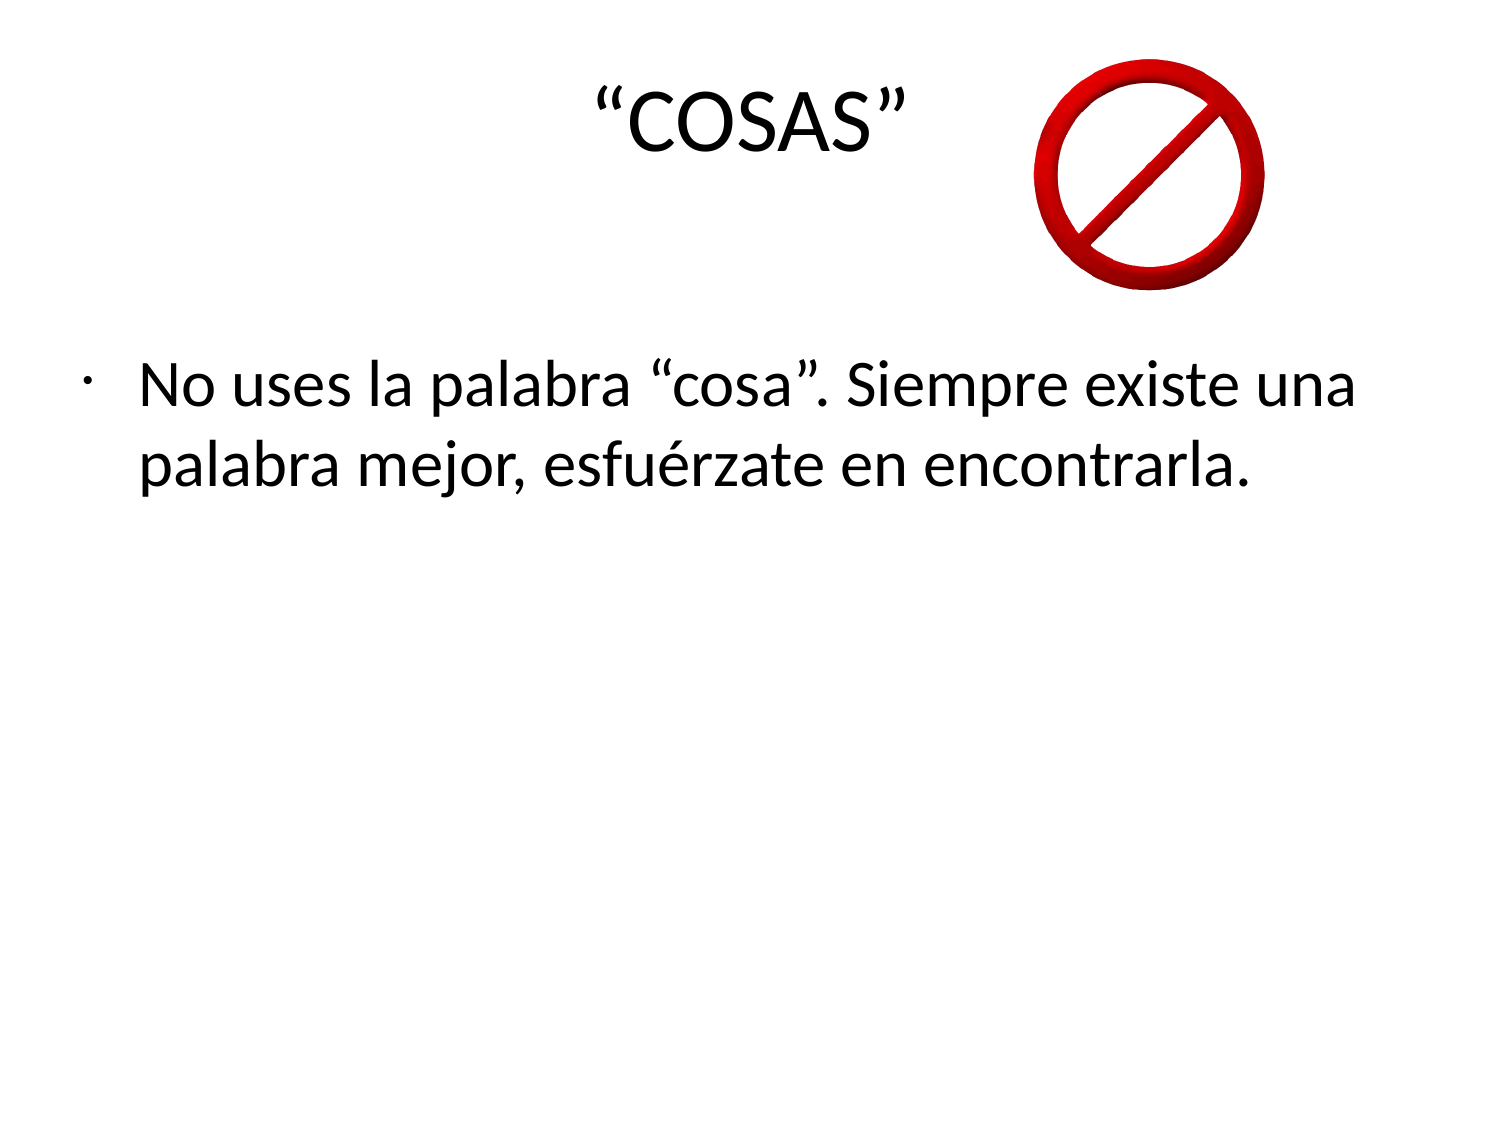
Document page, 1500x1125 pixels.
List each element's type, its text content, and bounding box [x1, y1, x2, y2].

picture [1033, 58, 1265, 291]
title “COSAS” [75, 45, 1425, 233]
list No uses la palabra “cosa”. Siempre existe una palabra mejor, esfuérzate en encontrarla. [67, 324, 1418, 857]
